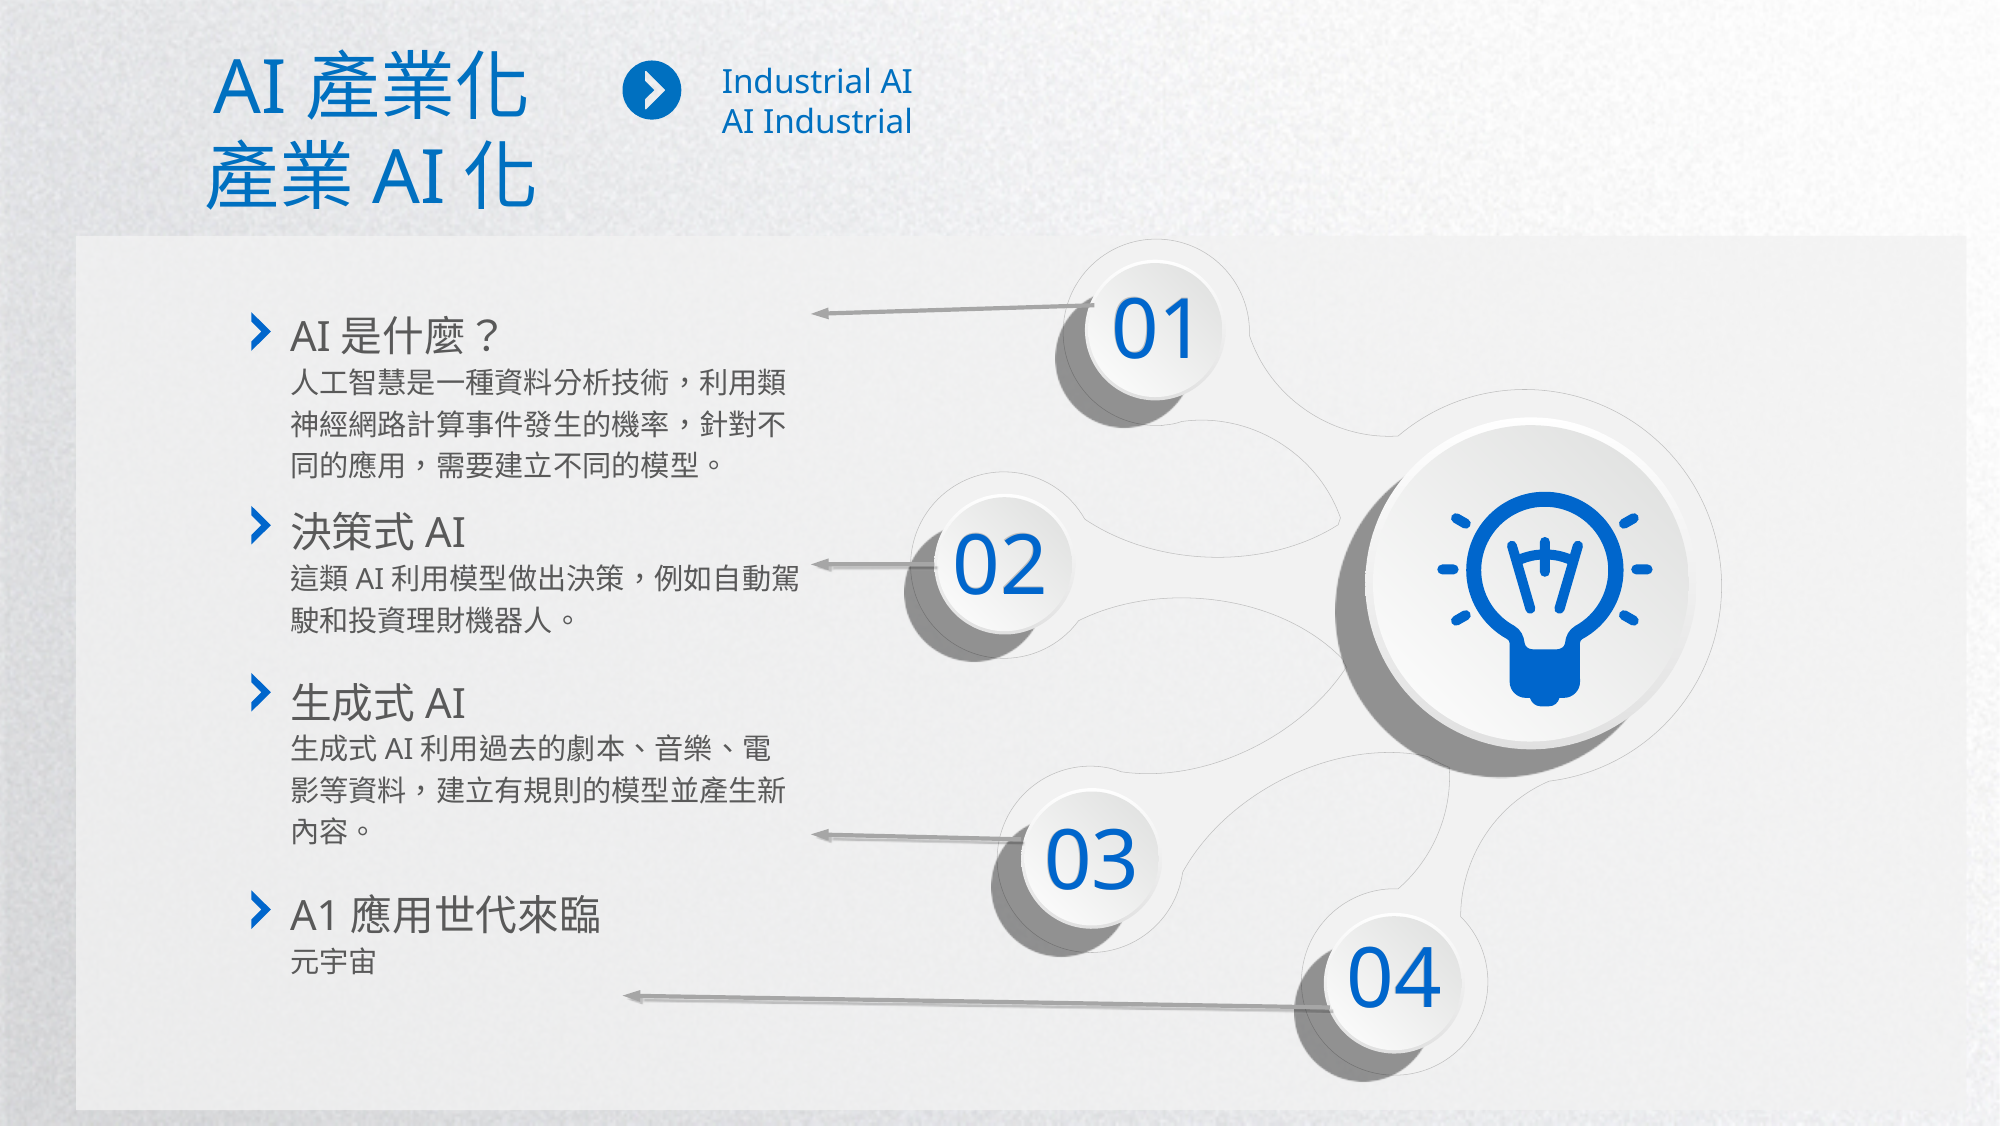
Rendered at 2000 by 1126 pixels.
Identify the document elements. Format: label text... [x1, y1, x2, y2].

text_box [630, 60, 682, 120]
text_box 決策式AI [274, 498, 682, 565]
text_box 04 [1329, 917, 1459, 1034]
text_box Industrial AI AI Industrial [706, 52, 1026, 149]
text_box 人工智慧是一種資料分析技術，利用類神經網路計算事件發生的機率，針對不同的應用，需要建立不同的模型。 [275, 350, 818, 492]
text_box 03 [1027, 798, 1157, 916]
text_box 這類AI利用模型做出決策，例如自動駕駛和投資理財機器人。 [275, 546, 818, 646]
text_box 生成式AI利用過去的劇本、音樂、電影等資料，建立有規則的模型並產生新內容。 [275, 716, 811, 858]
text_box 元宇宙 [275, 948, 626, 983]
text_box 01 [1094, 267, 1224, 384]
text_box A1應用世代來臨 [274, 881, 682, 948]
text_box AI是什麼？ [274, 302, 682, 369]
text_box 生成式AI [274, 668, 682, 735]
text_box AI產業化 產業AI化 [114, 31, 630, 228]
text_box [76, 236, 1966, 1110]
text_box 02 [935, 503, 1065, 620]
